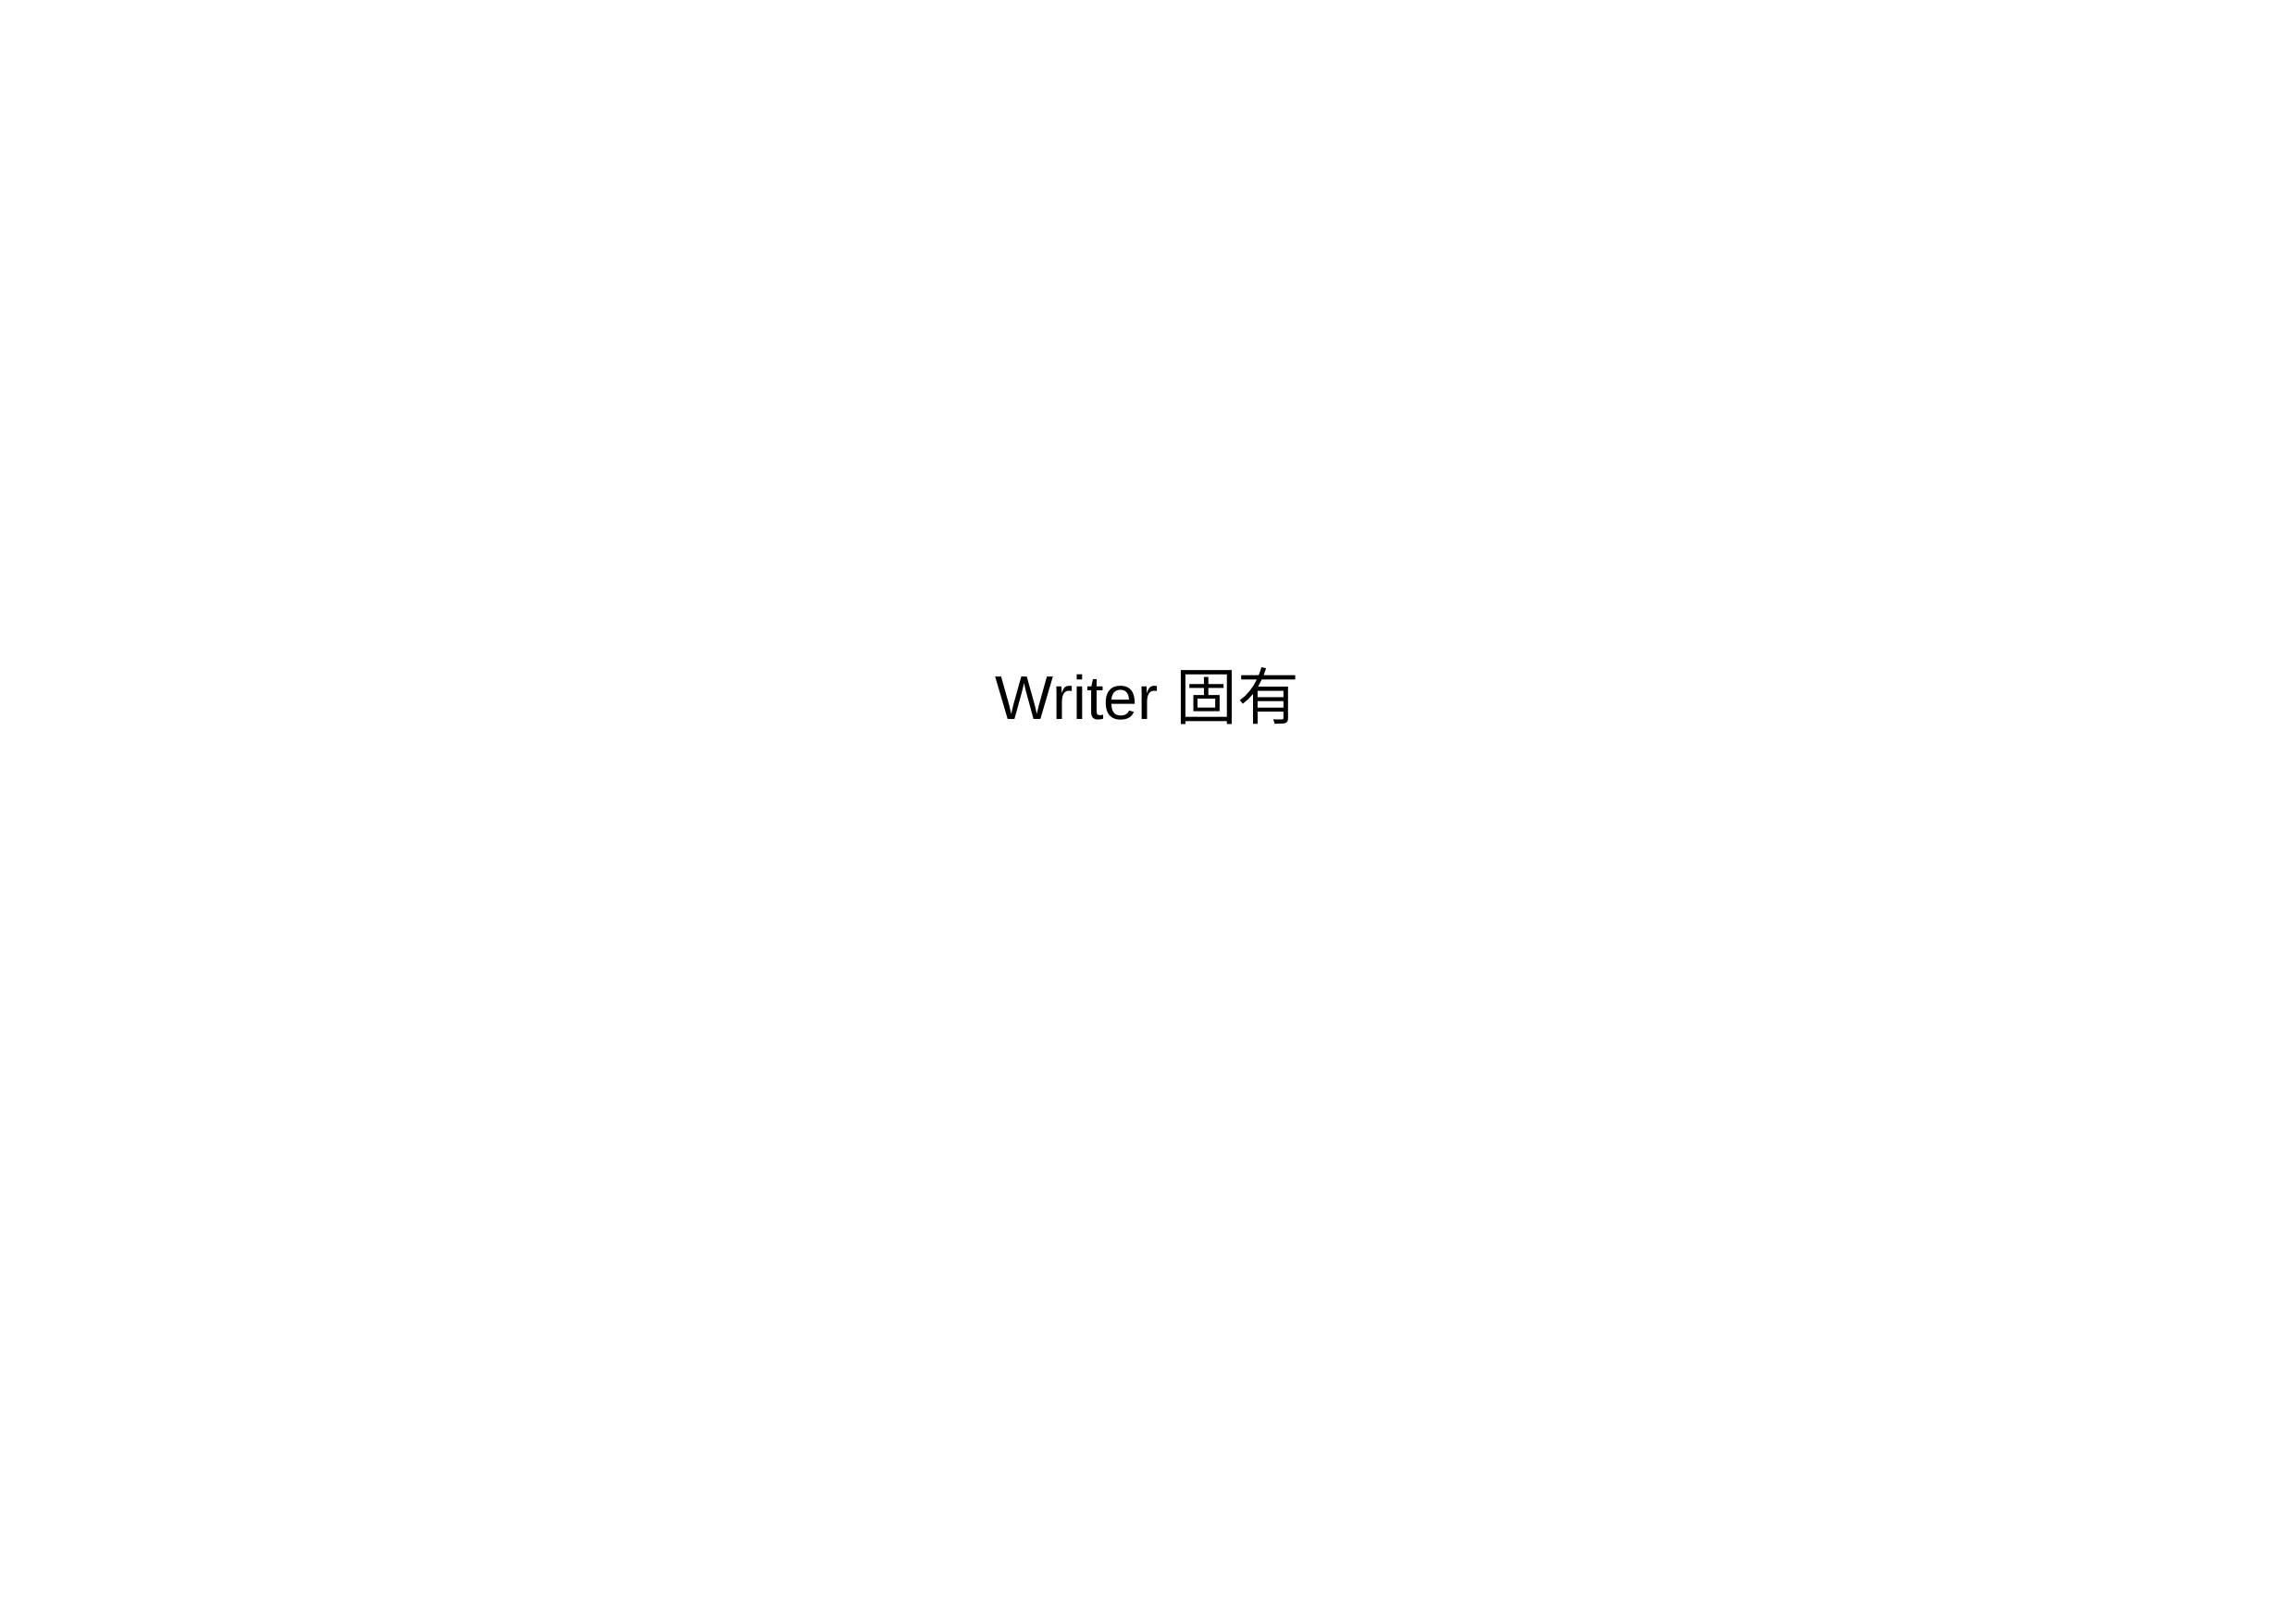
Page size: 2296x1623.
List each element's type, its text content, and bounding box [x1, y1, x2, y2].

subtitle Writer 固有 [115, 64, 2181, 1321]
